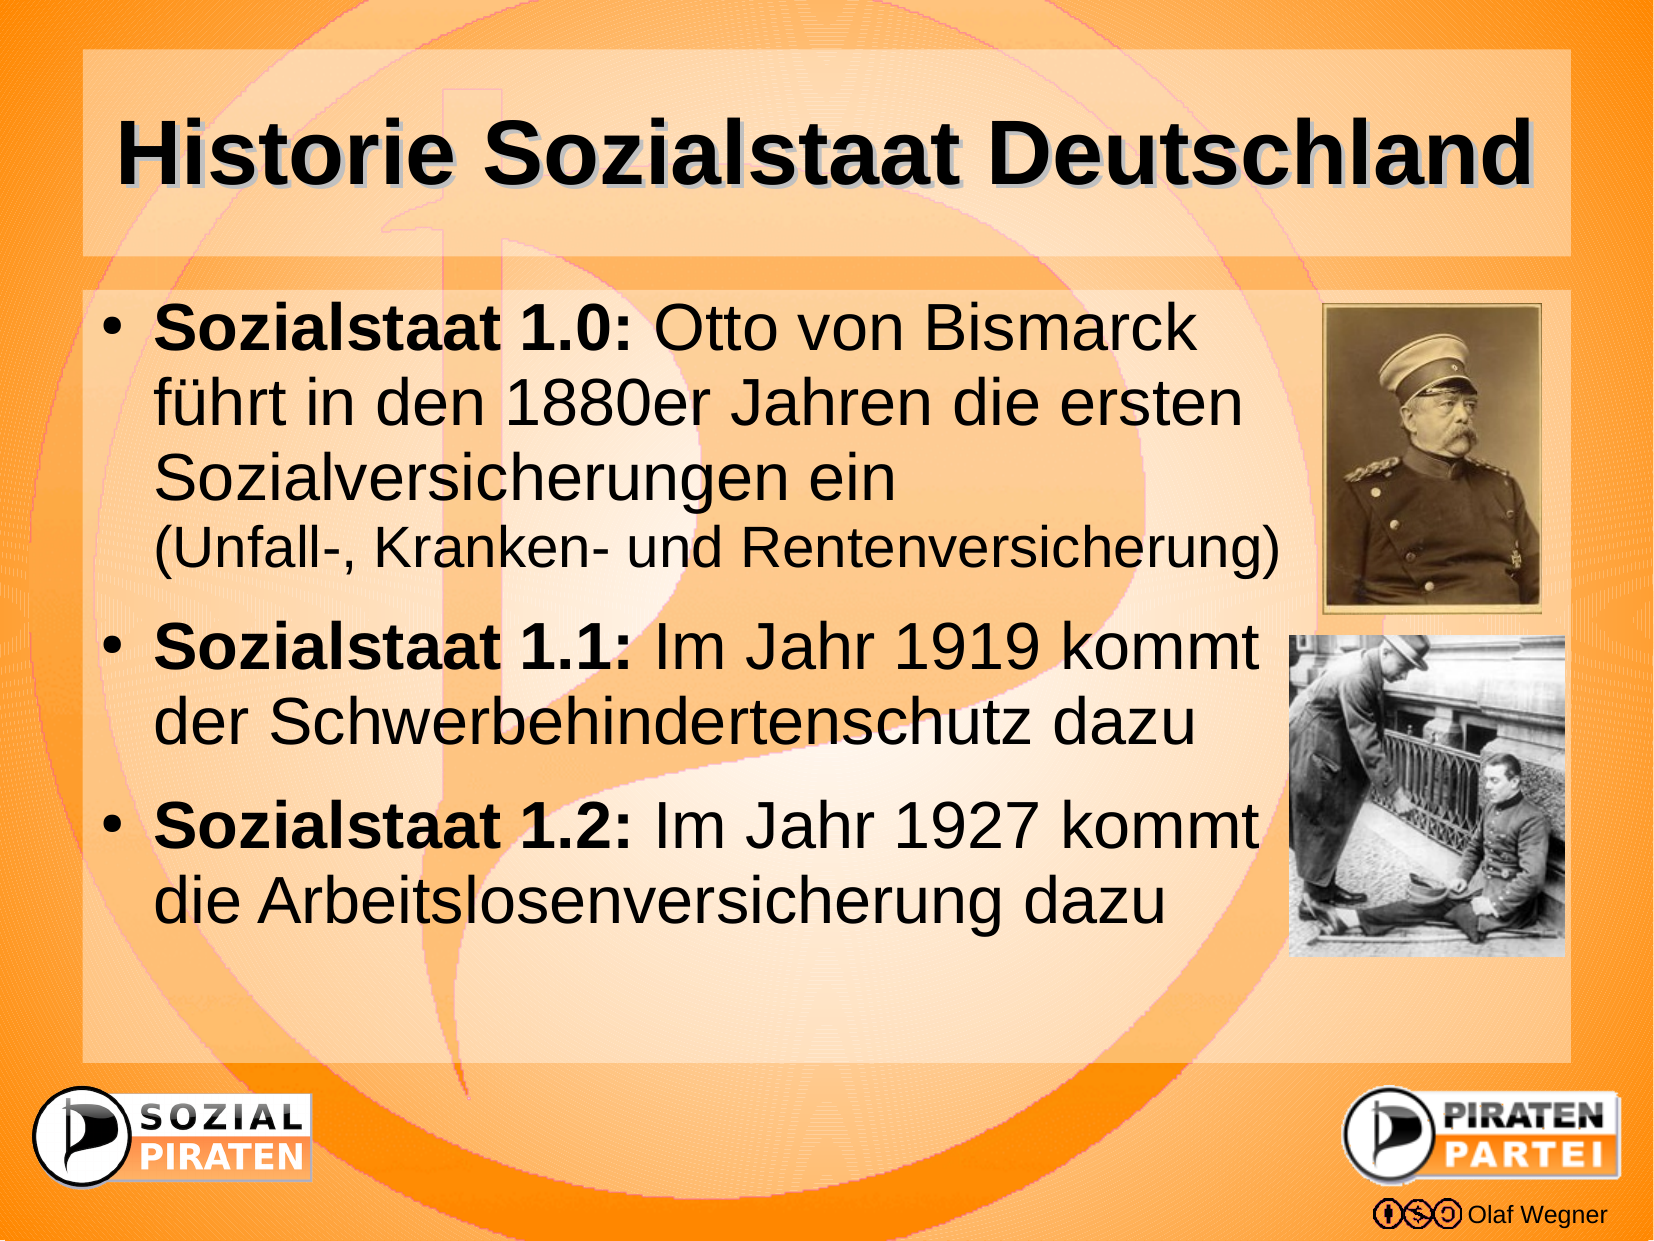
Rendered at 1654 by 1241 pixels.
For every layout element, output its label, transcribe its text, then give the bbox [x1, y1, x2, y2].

list Sozialstaat 1.0: Otto von Bismarck führt in den 1880er Jahren die ersten Sozialversicherungen ein (Unfall-, Kranken- und Rentenversicherung) Sozialstaat 1.1: Im Jahr 1919 kommt der Schwerbehindertenschutz dazu Sozialstaat 1.2: Im Jahr 1927 kommt die Arbeitslosenversicherung dazu [82, 290, 1347, 1063]
title Historie Sozialstaat Deutschland [82, 49, 1571, 257]
picture [1322, 303, 1542, 615]
picture [29, 0, 1623, 1241]
text_box [82, 289, 1571, 1063]
text_box Olaf Wegner [1452, 1193, 1623, 1237]
picture [1289, 635, 1565, 957]
